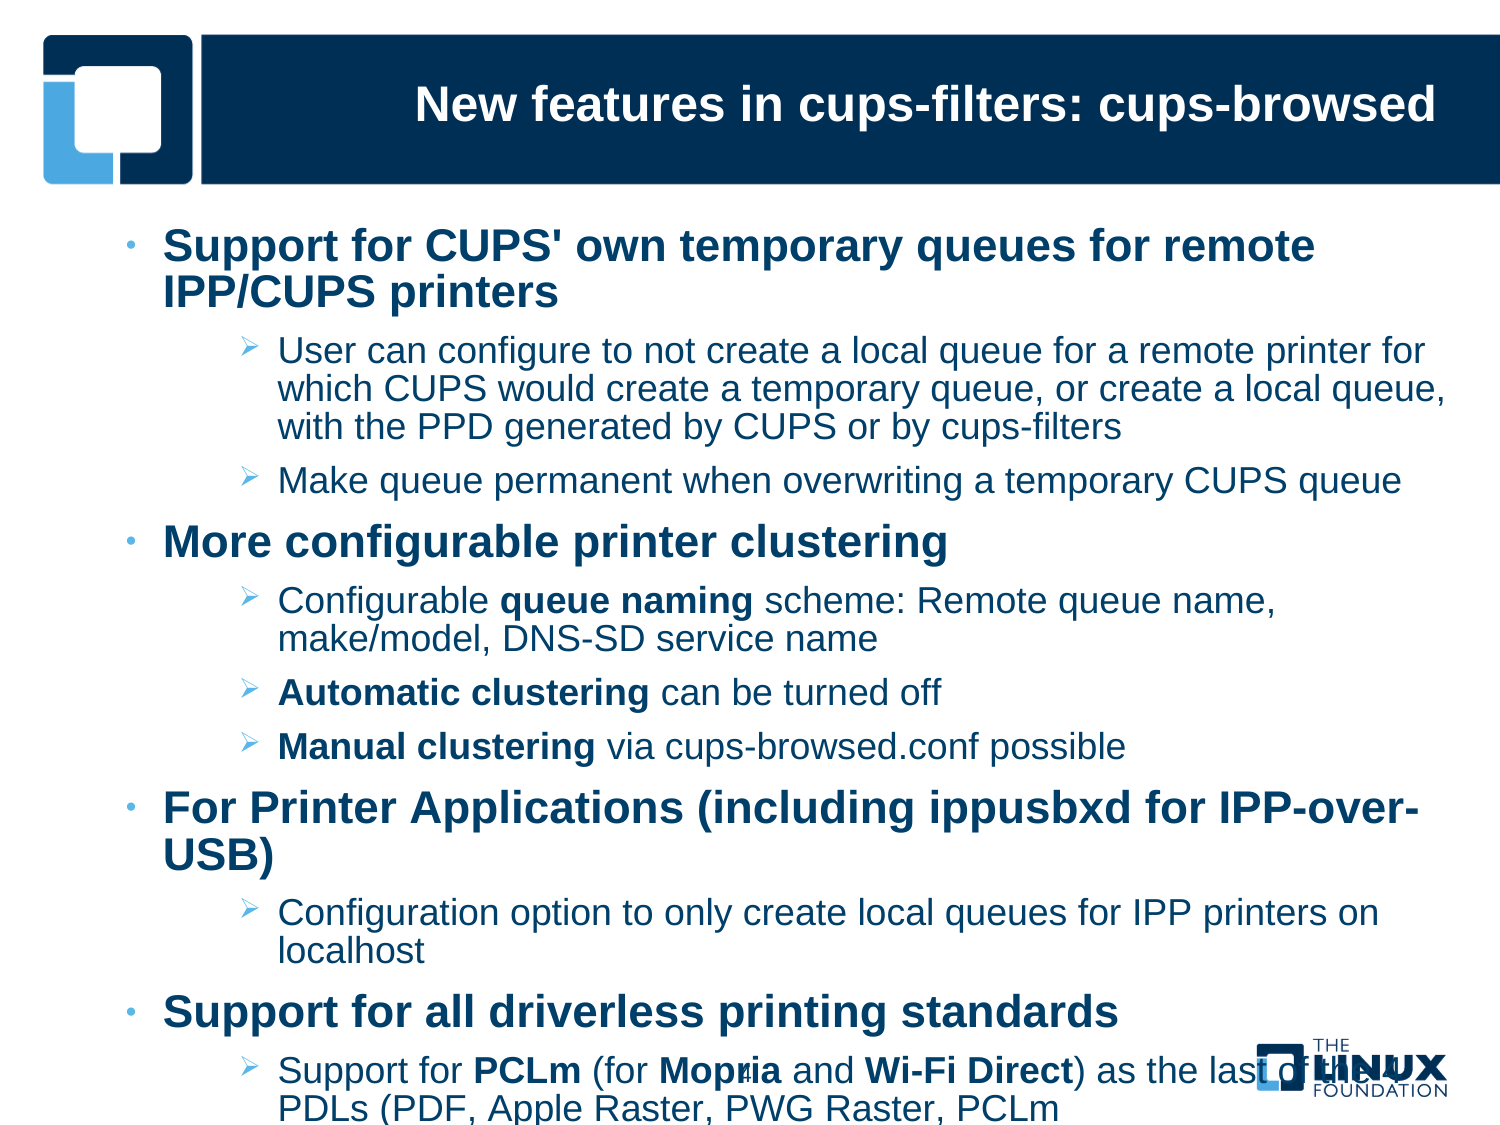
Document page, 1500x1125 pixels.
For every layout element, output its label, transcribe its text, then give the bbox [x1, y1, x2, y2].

list Support for CUPS' own temporary queues for remote IPP/CUPS printers User can configure to not create a local queue for a remote printer for which CUPS would create a temporary queue, or create a local queue, with the PPD generated by CUPS or by cups-filters Make queue permanent when overwriting a temporary CUPS queue More configurable printer clustering Configurable queue naming scheme: Remote queue name, make/model, DNS-SD service name Automatic clustering can be turned off Manual clustering via cups-browsed.conf possible For Printer Applications (including ippusbxd for IPP-over-USB) Configuration option to only create local queues for IPP printers on localhost Support for all driverless printing standards Support for PCLm (for Mopria and Wi-Fi Direct) as the last of the 4 PDLs (PDF, Apple Raster, PWG Raster, PCLm [87, 224, 1450, 1013]
picture [539, 1103, 549, 1119]
picture [0, 0, 1500, 1125]
title New features in cups-filters: cups-browsed [249, 37, 1438, 175]
picture [518, 1103, 528, 1119]
